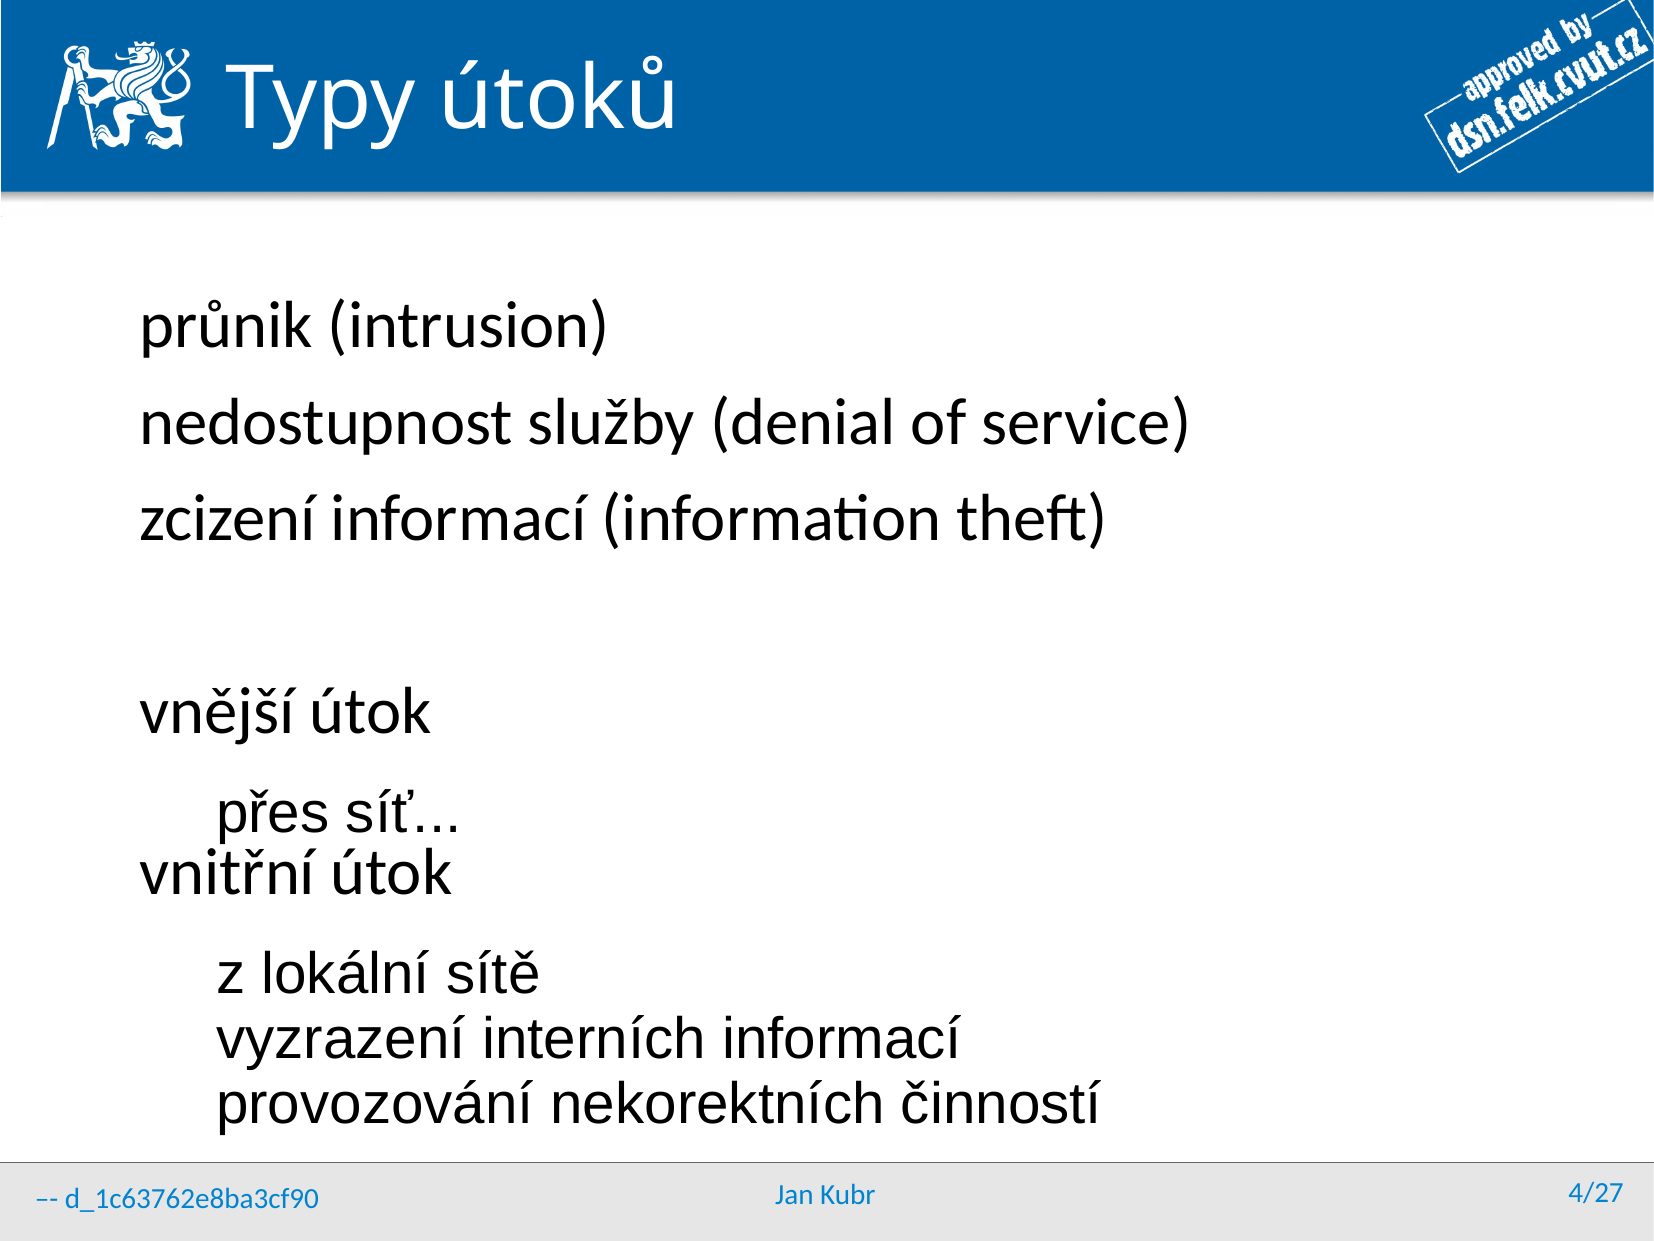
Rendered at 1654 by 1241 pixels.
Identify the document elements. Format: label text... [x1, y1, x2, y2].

picture [1, 0, 1654, 217]
title Typy útoků [225, 0, 1426, 188]
list průnik (intrusion) nedostupnost služby (denial of service) zcizení informací (information theft) vnější útok přes síť... vnitřní útok z lokální sítě vyzrazení interních informací provozování nekorektních činností [121, 297, 1534, 1126]
